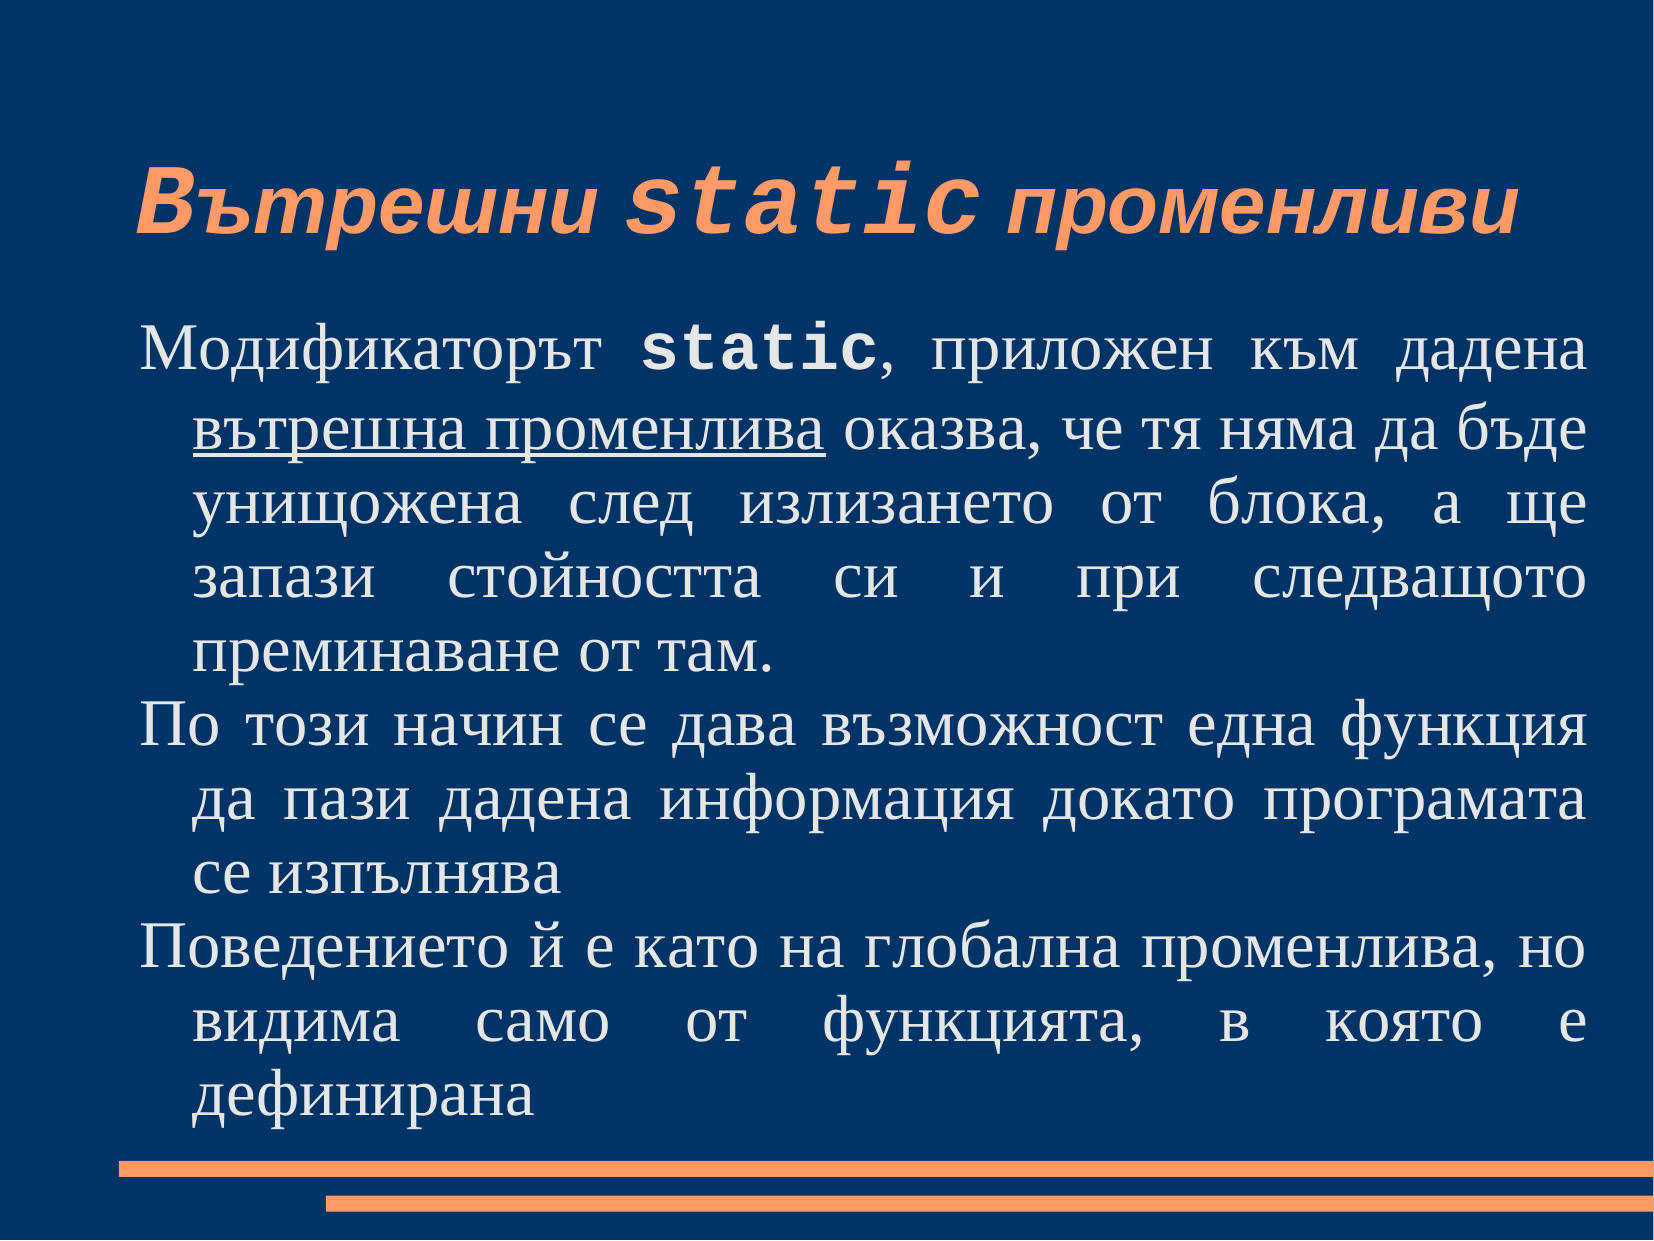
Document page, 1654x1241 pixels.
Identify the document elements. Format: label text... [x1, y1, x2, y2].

list Модификаторът static, приложен към дадена вътрешна променлива оказва, че тя няма да бъде унищожена след излизането от блока, а ще запази стойността си и при следващото преминаване от там. По този начин се дава възможност една функция да пази дадена информация докато програмата се изпълнява Поведението й е като на глобална променлива, но видима само от функцията, в която е дефинирана [121, 310, 1590, 1131]
title Вътрешни static променливи [121, 36, 1534, 264]
